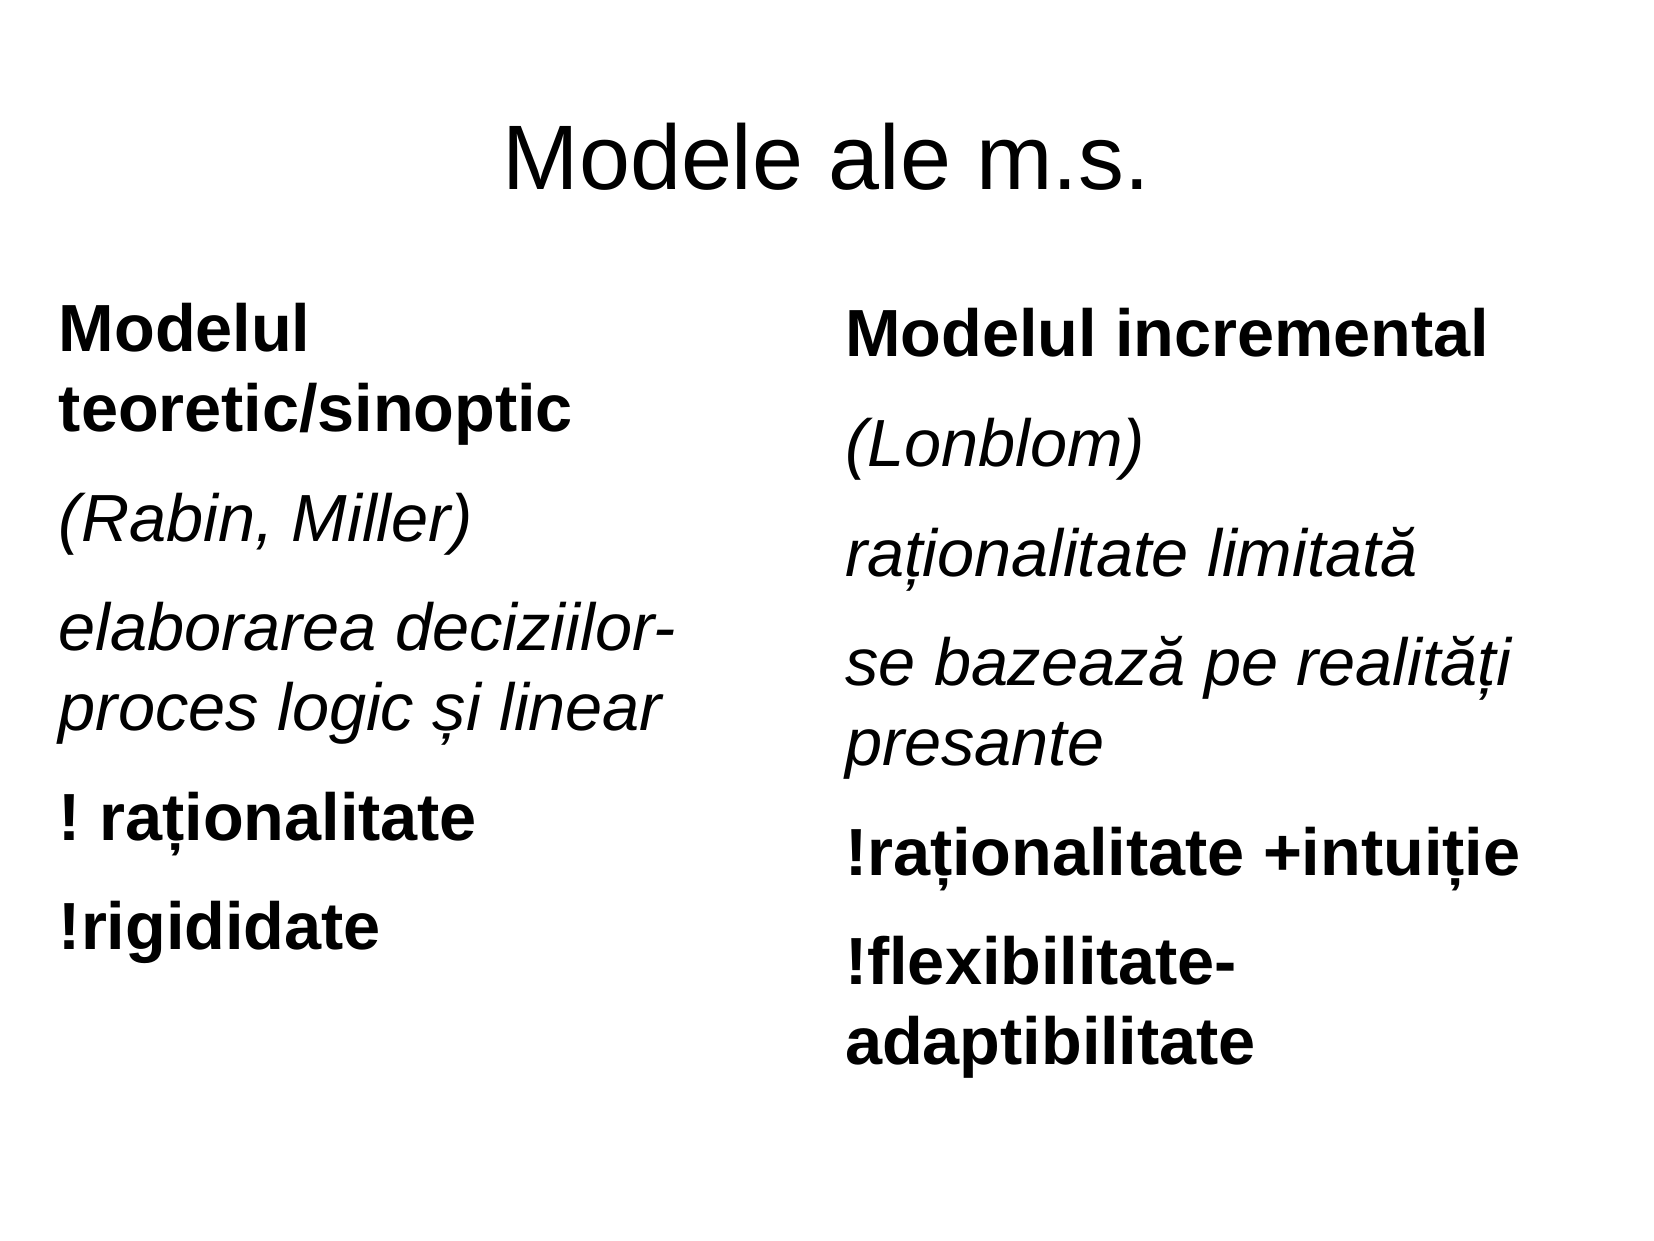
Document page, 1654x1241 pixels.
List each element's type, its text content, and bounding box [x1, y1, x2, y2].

title Modele ale m.s. [82, 49, 1571, 257]
list Modelul teoretic/sinoptic (Rabin, Miller) elaborarea deciziilor- proces logic și linear ! raționalitate !rigididate [59, 284, 786, 1031]
list Modelul incremental (Lonblom) raționalitate limitată se bazează pe realități presante !raționalitate +intuiție !flexibilitate-adaptibilitate [845, 290, 1572, 1111]
